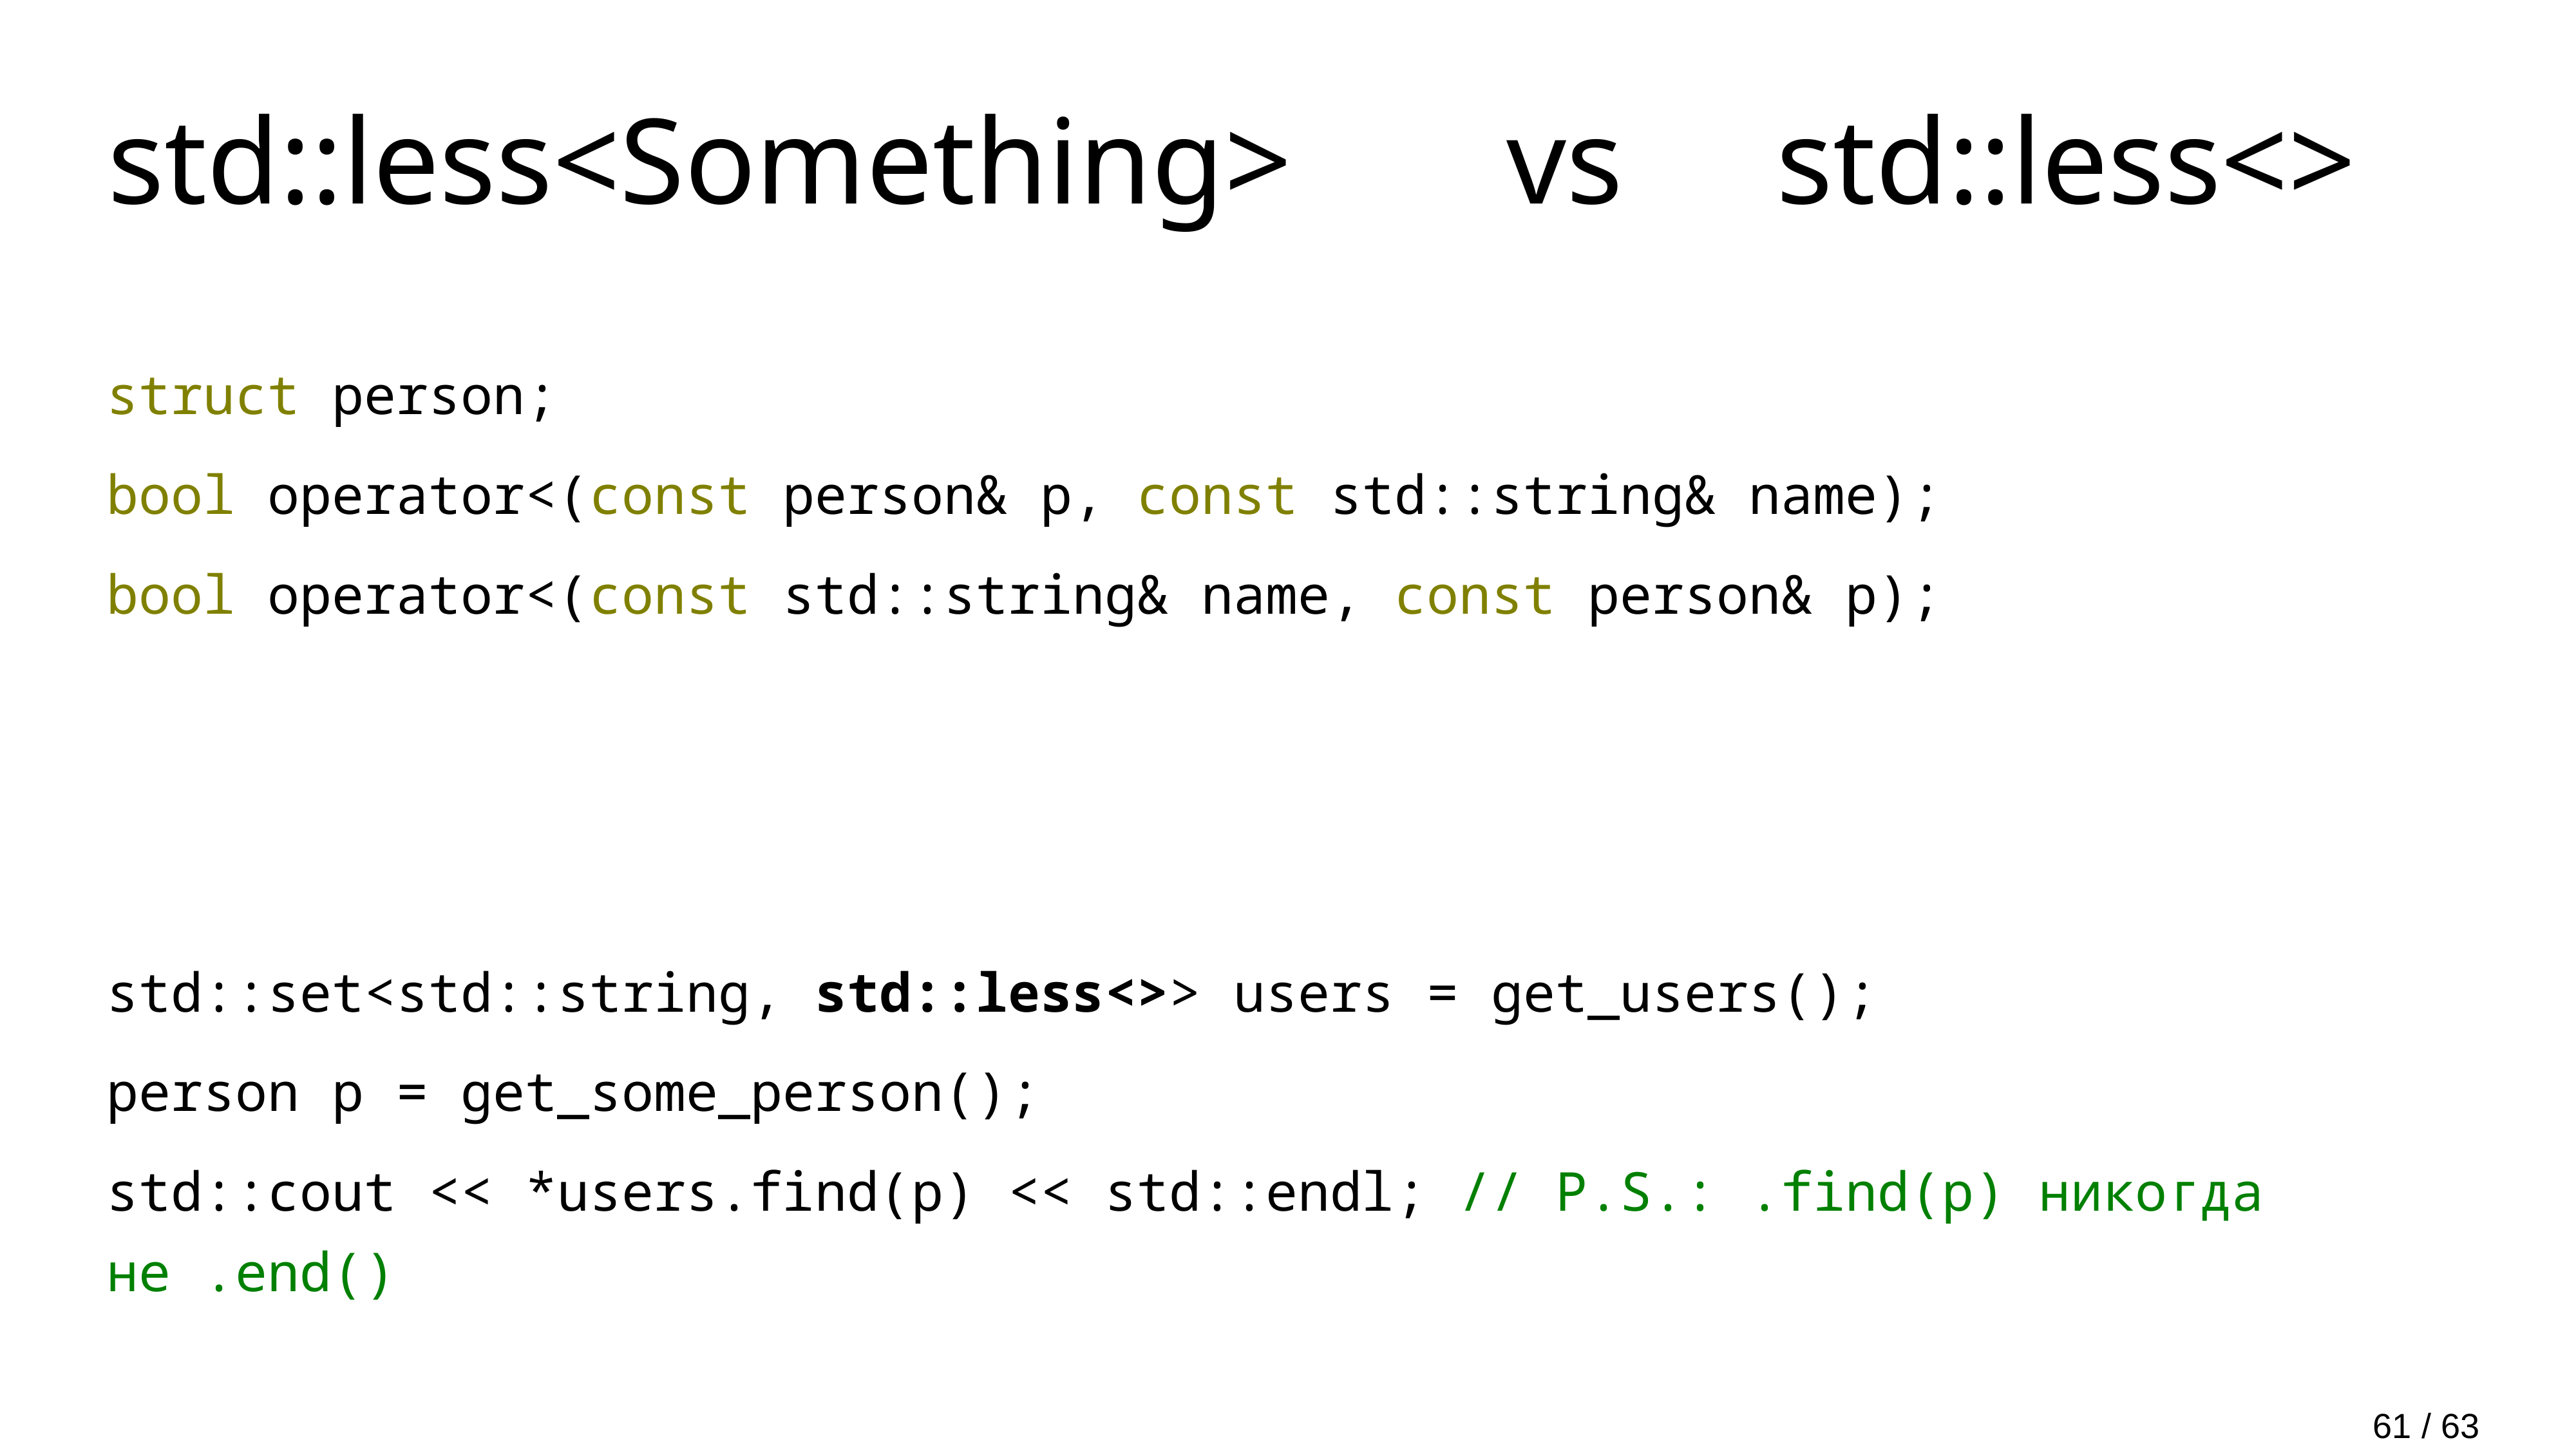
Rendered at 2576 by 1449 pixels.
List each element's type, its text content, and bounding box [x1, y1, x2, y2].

list struct person; bool operator<(const person& p, const std::string& name); bool operator<(const std::string& name, const person& p); std::set<std::string, std::less<>> users = get_users(); person p = get_some_person(); std::cout << *users.find(p) << std::endl; // P.S.: .find(p) никогда не .end() [0, 295, 2576, 1449]
title std::less<Something> vs std::less<> [108, 80, 2468, 242]
text_box <number> / 63 [2363, 1402, 2576, 1449]
